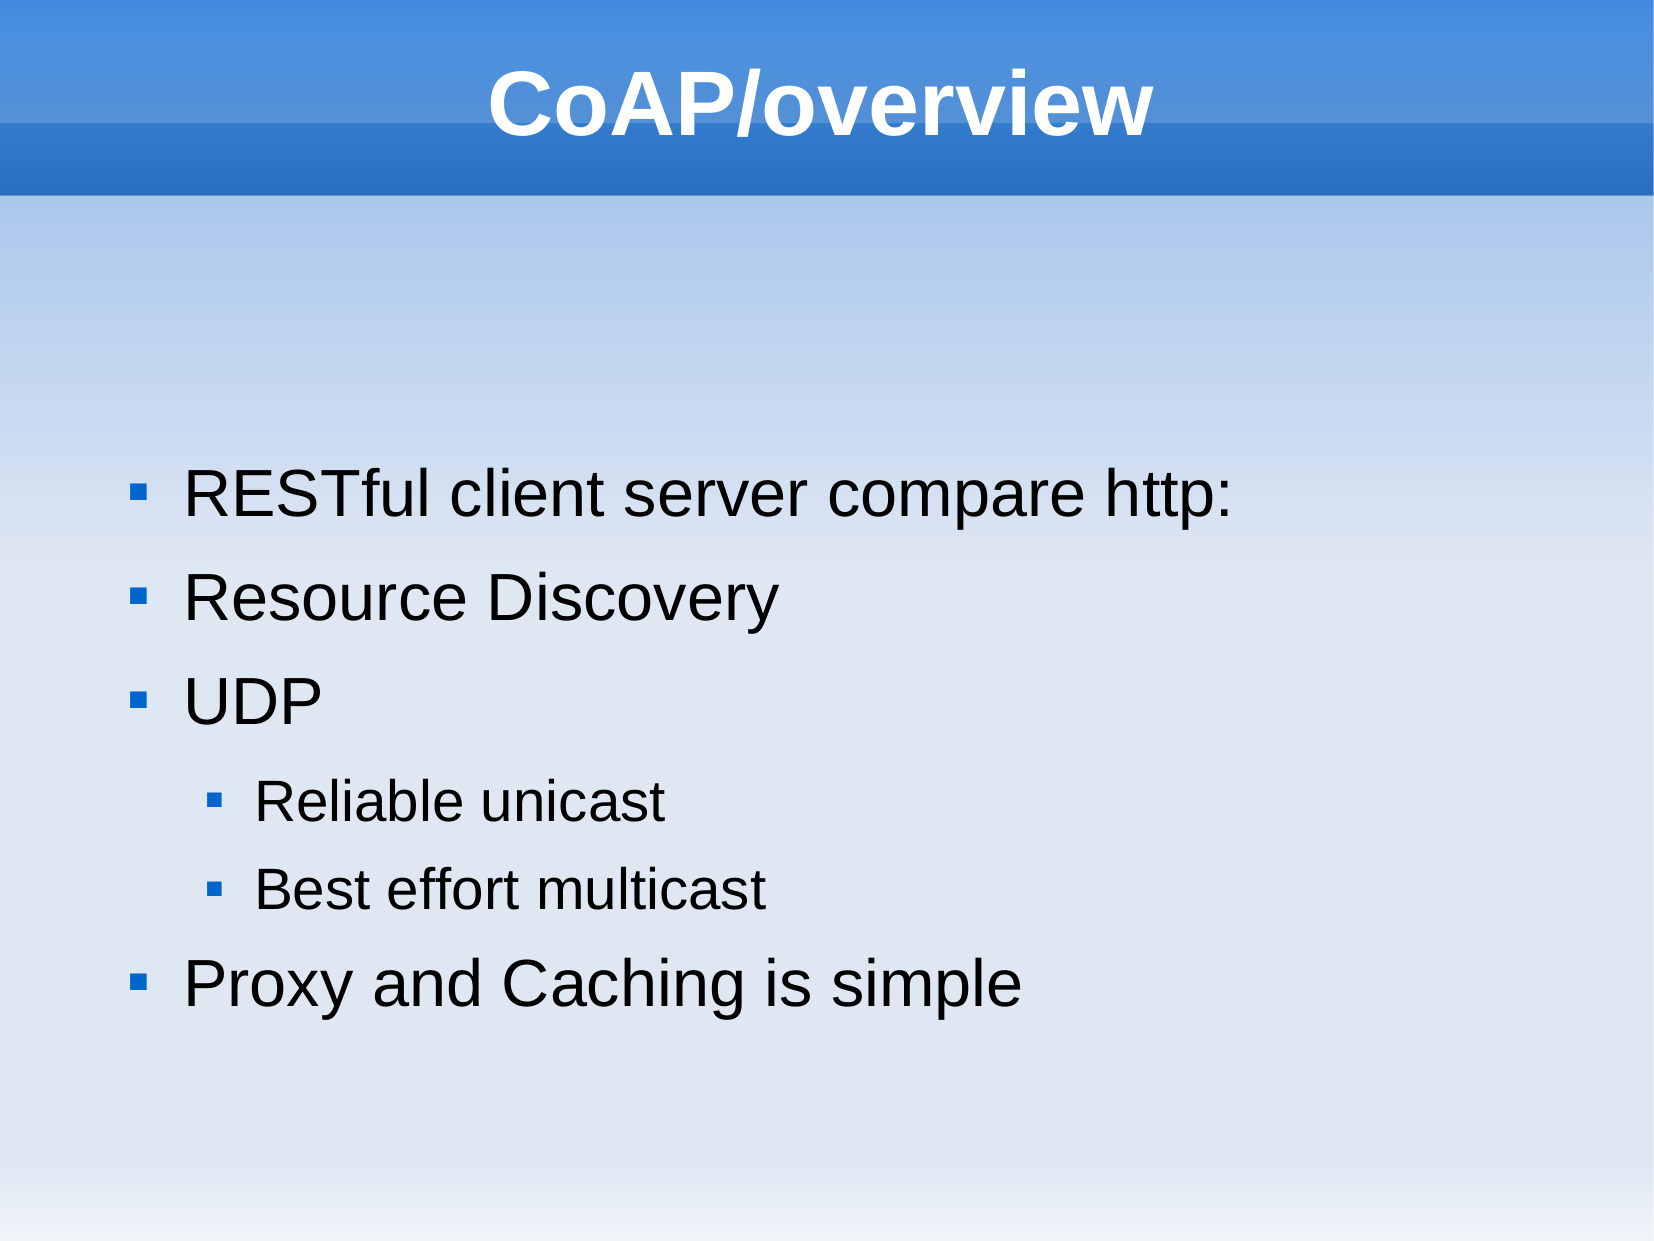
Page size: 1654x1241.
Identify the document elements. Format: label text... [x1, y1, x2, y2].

title CoAP/overview [76, 0, 1565, 208]
picture [0, 0, 1654, 1241]
list RESTful client server compare http: Resource Discovery UDP Reliable unicast Best effort multicast Proxy and Caching is simple [112, 247, 1601, 1126]
